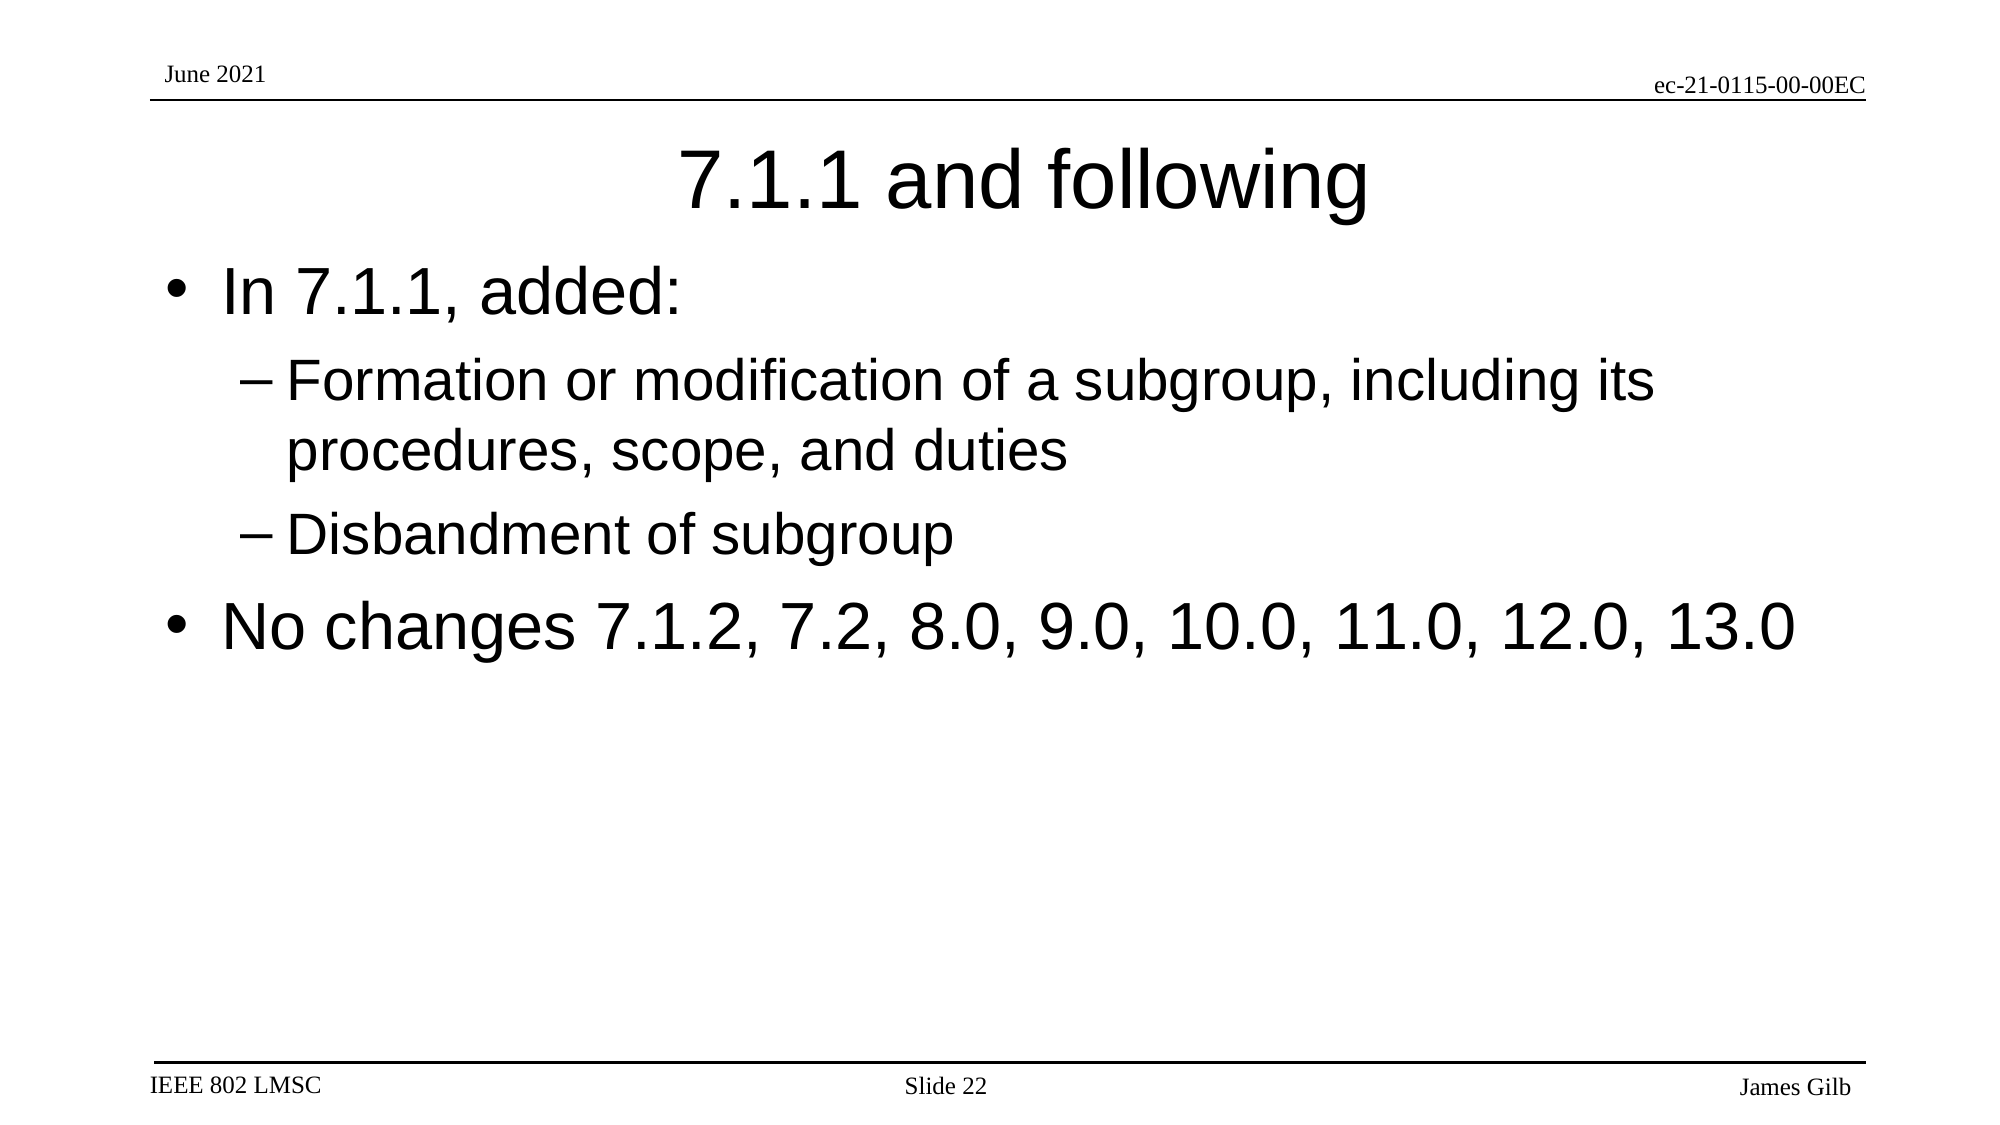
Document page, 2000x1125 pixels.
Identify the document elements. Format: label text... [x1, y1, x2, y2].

title 7.1.1 and following [149, 112, 1900, 238]
list In 7.1.1, added: Formation or modification of a subgroup, including its procedures, scope, and duties Disbandment of subgroup No changes 7.1.2, 7.2, 8.0, 9.0, 10.0, 11.0, 12.0, 13.0 [149, 239, 1900, 1051]
